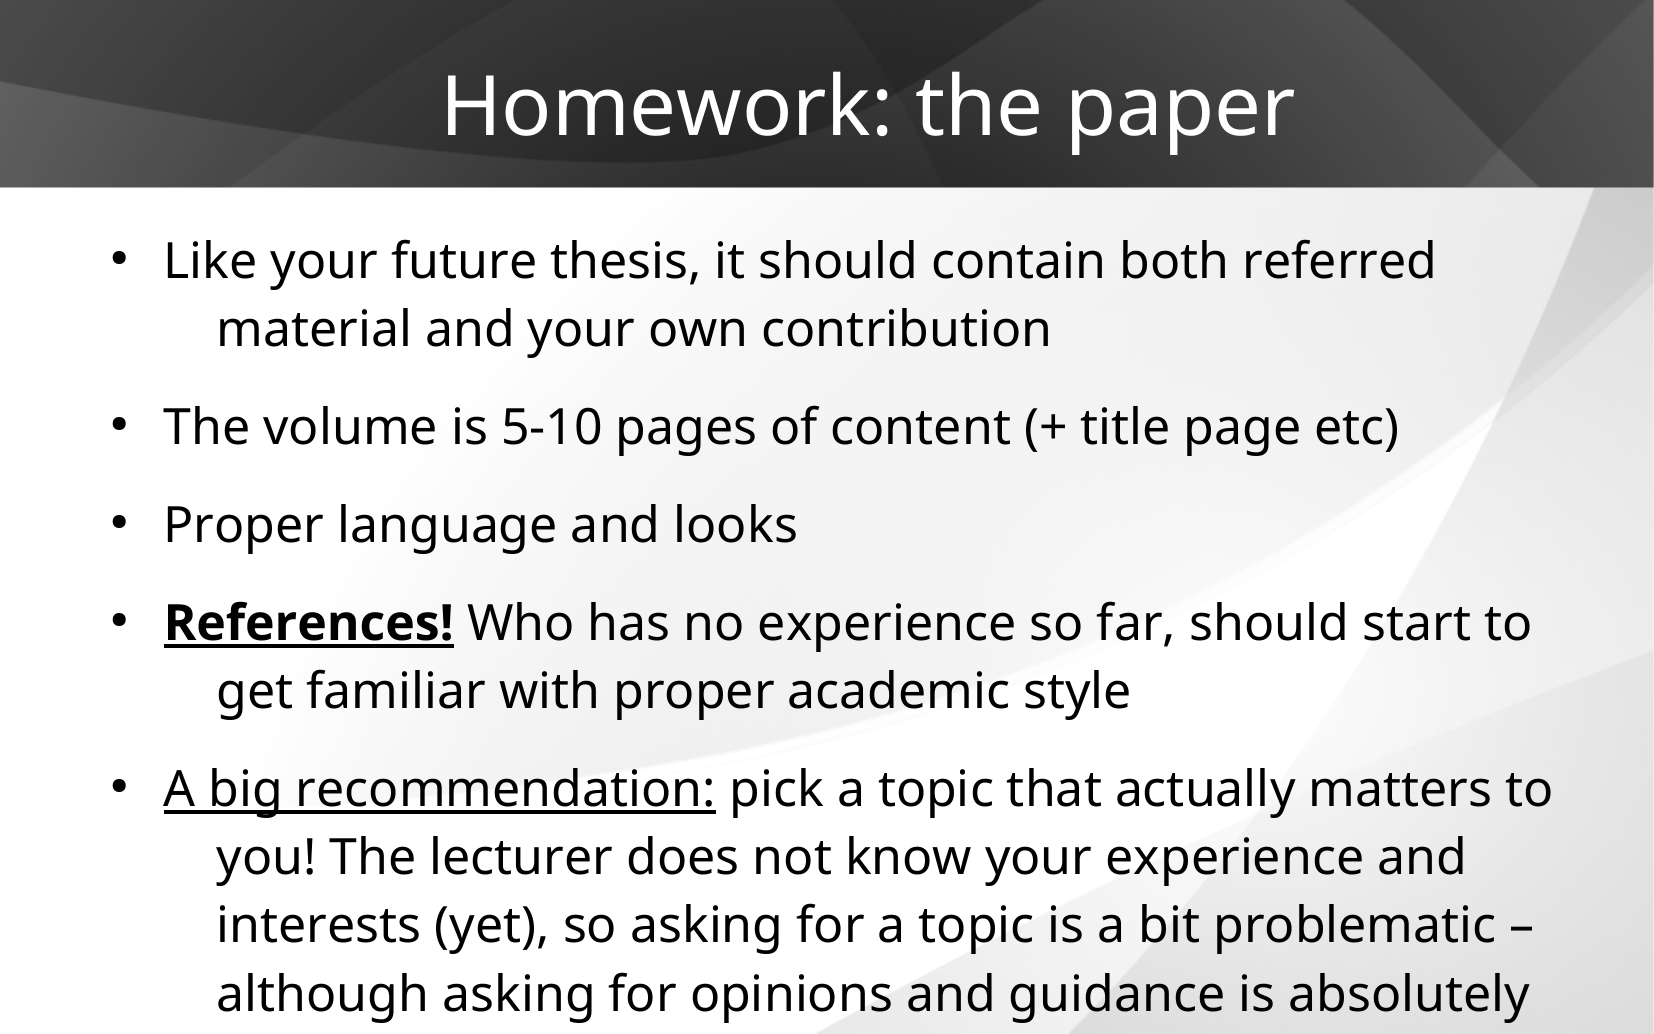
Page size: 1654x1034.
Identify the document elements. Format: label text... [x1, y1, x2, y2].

title Homework: the paper [124, 0, 1613, 208]
list Like your future thesis, it should contain both referred material and your own contribution The volume is 5-10 pages of content (+ title page etc) Proper language and looks References! Who has no experience so far, should start to get familiar with proper academic style A big recommendation: pick a topic that actually matters to you! The lecturer does not know your experience and interests (yet), so asking for a topic is a bit problematic – although asking for opinions and guidance is absolutely OK [75, 225, 1613, 1013]
picture [0, 0, 1654, 1034]
